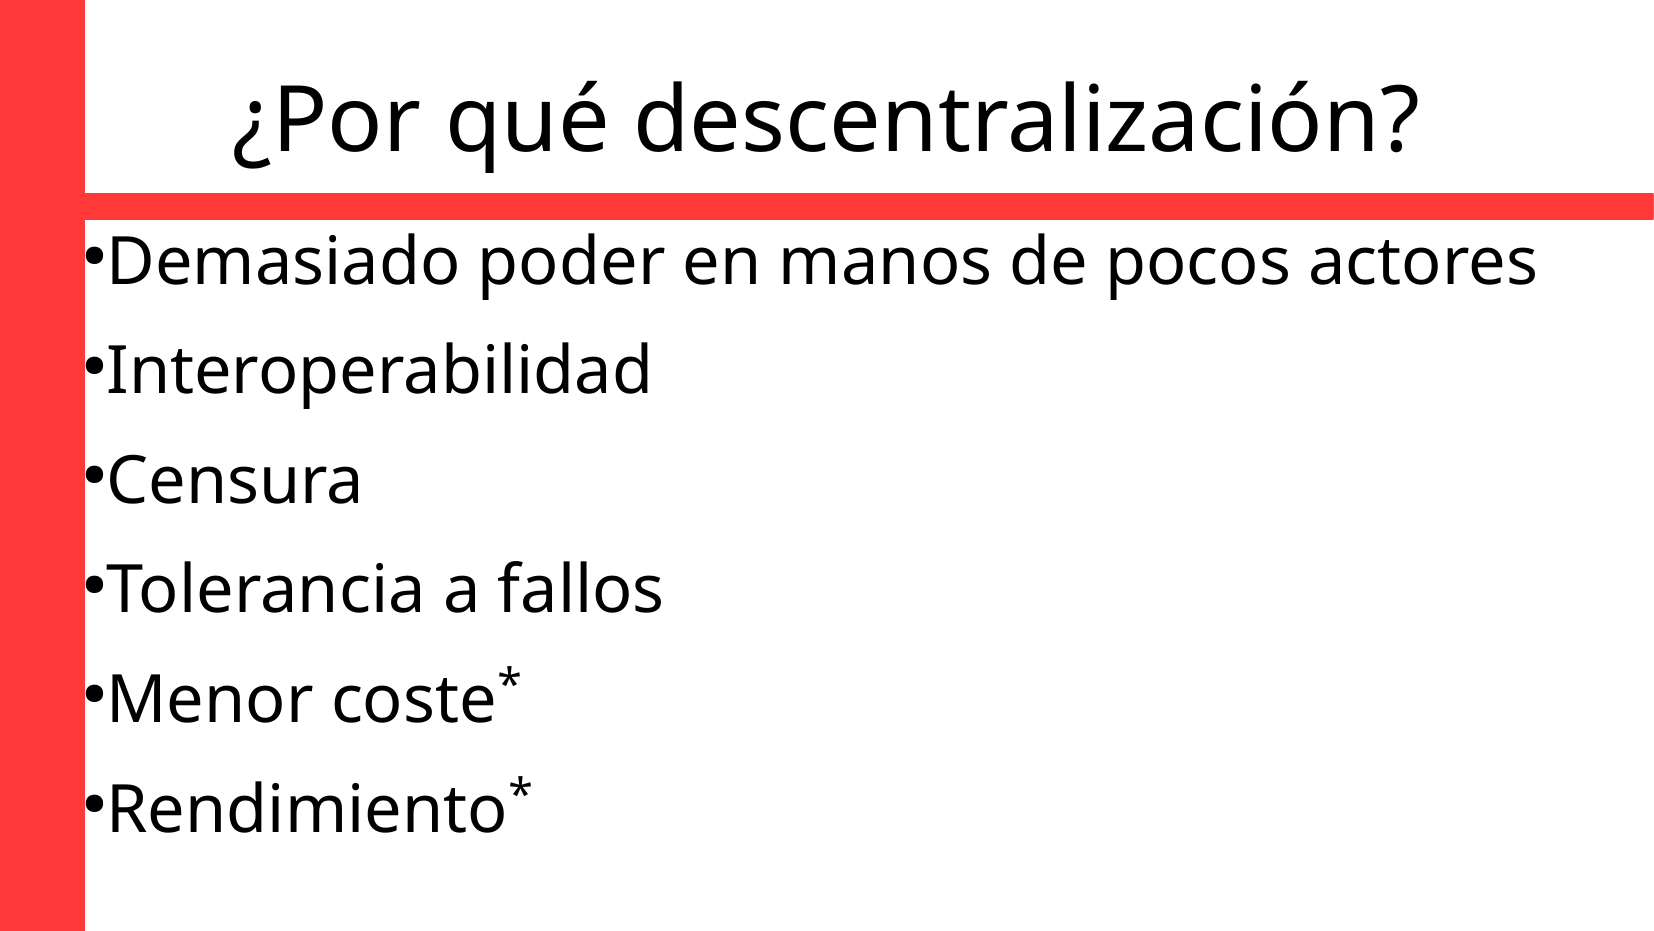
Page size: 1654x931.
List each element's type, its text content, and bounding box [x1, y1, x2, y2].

list Demasiado poder en manos de pocos actores Interoperabilidad Censura Tolerancia a fallos Menor coste* Rendimiento* [82, 217, 1571, 931]
title ¿Por qué descentralización? [82, 37, 1571, 193]
